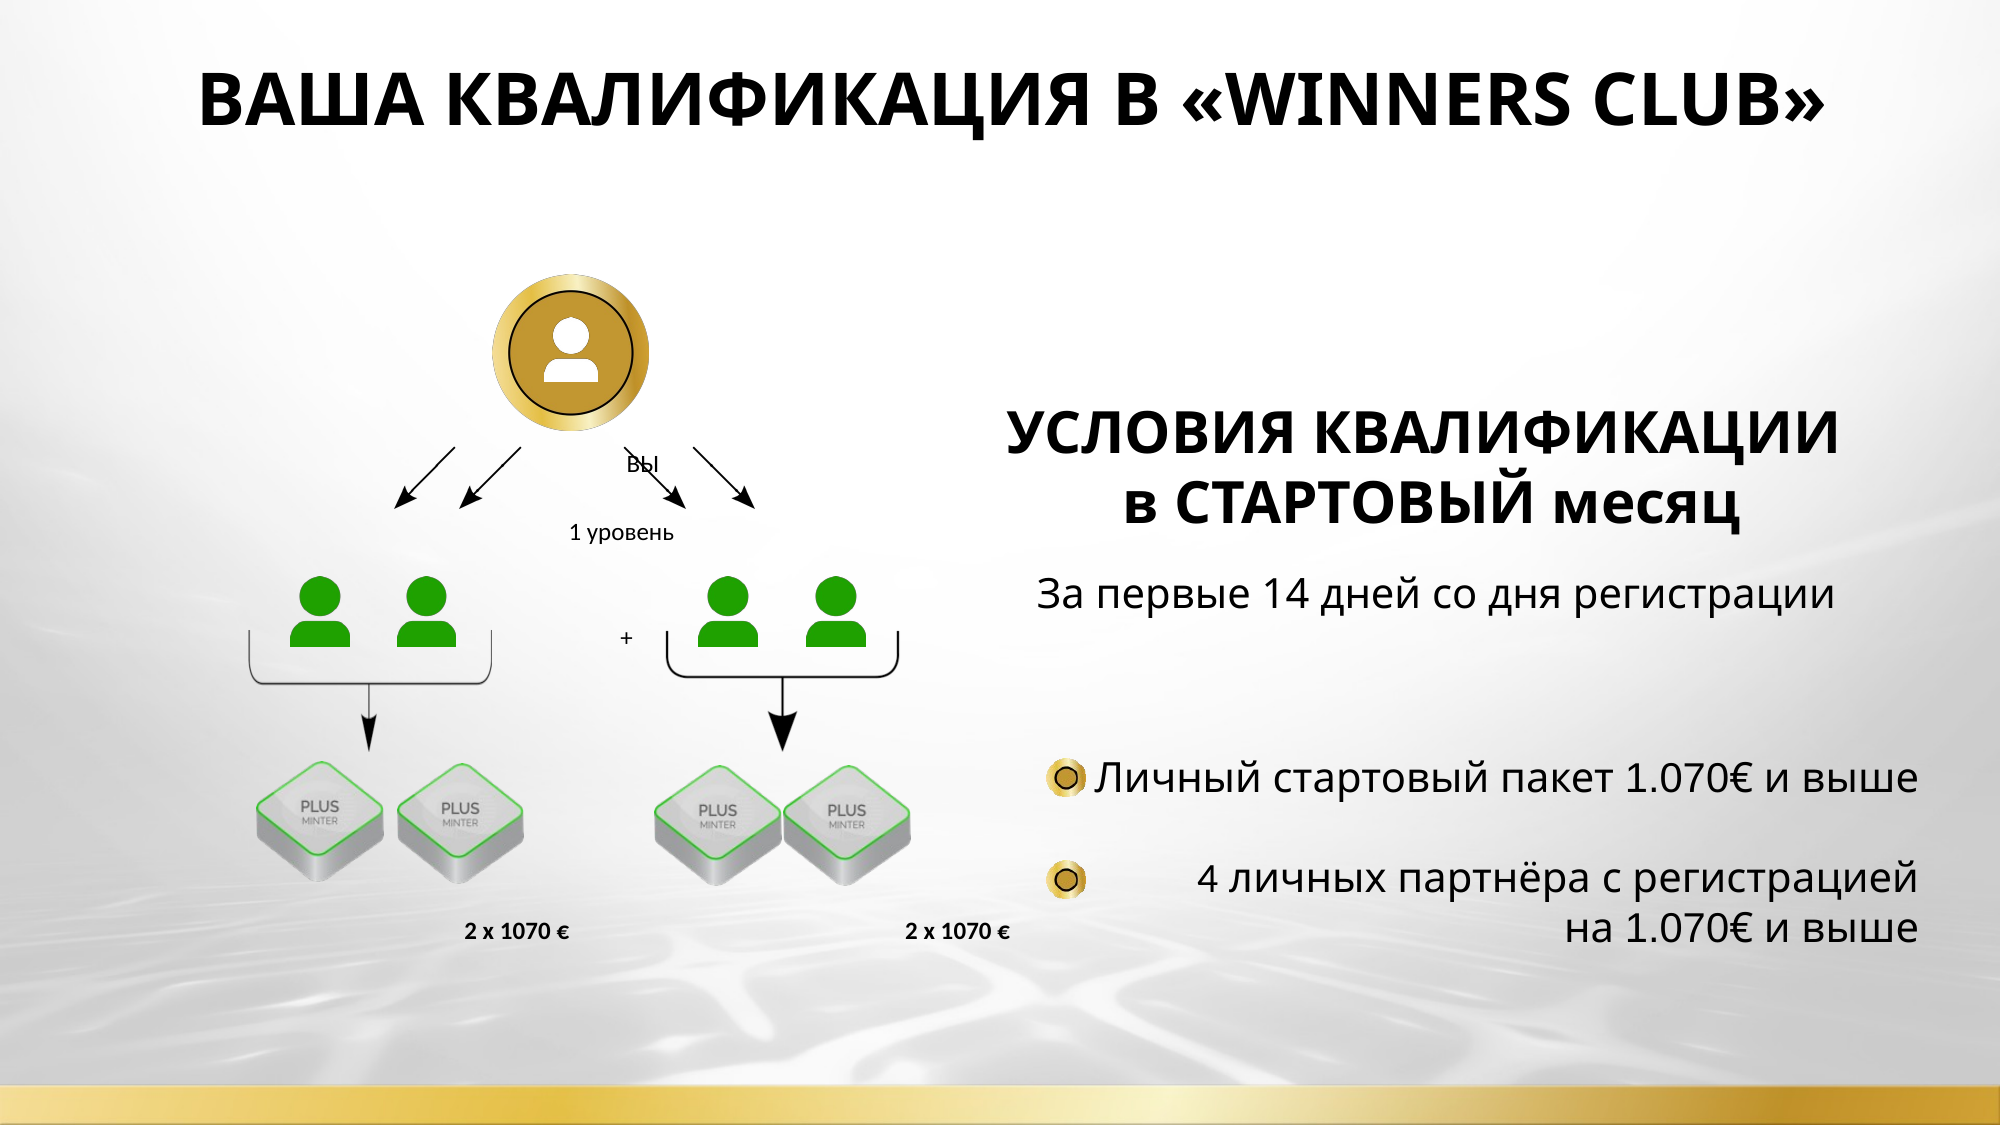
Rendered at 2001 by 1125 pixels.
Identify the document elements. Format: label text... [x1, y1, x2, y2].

text_box + [517, 613, 641, 659]
text_box 2 х 1070 € [557, 906, 1024, 952]
text_box За первые 14 дней со дня регистрации [1021, 559, 1851, 624]
text_box УСЛОВИЯ КВАЛИФИКАЦИИ в СТАРТОВЫЙ месяц [998, 388, 1865, 543]
text_box 1 уровень [465, 508, 682, 554]
text_box ВАША КВАЛИФИКАЦИЯ В «WINNERS CLUB» [65, 45, 1941, 148]
text_box Личный стартовый пакет 1.070€ и выше 4 личных партнёра с регистрацией на 1.070€ и выше [1086, 642, 1927, 958]
text_box ВЫ [471, 440, 513, 482]
text_box 2 х 1070 € [110, 906, 557, 952]
picture [0, 0, 2000, 1125]
text_box ВЫ [496, 440, 667, 486]
